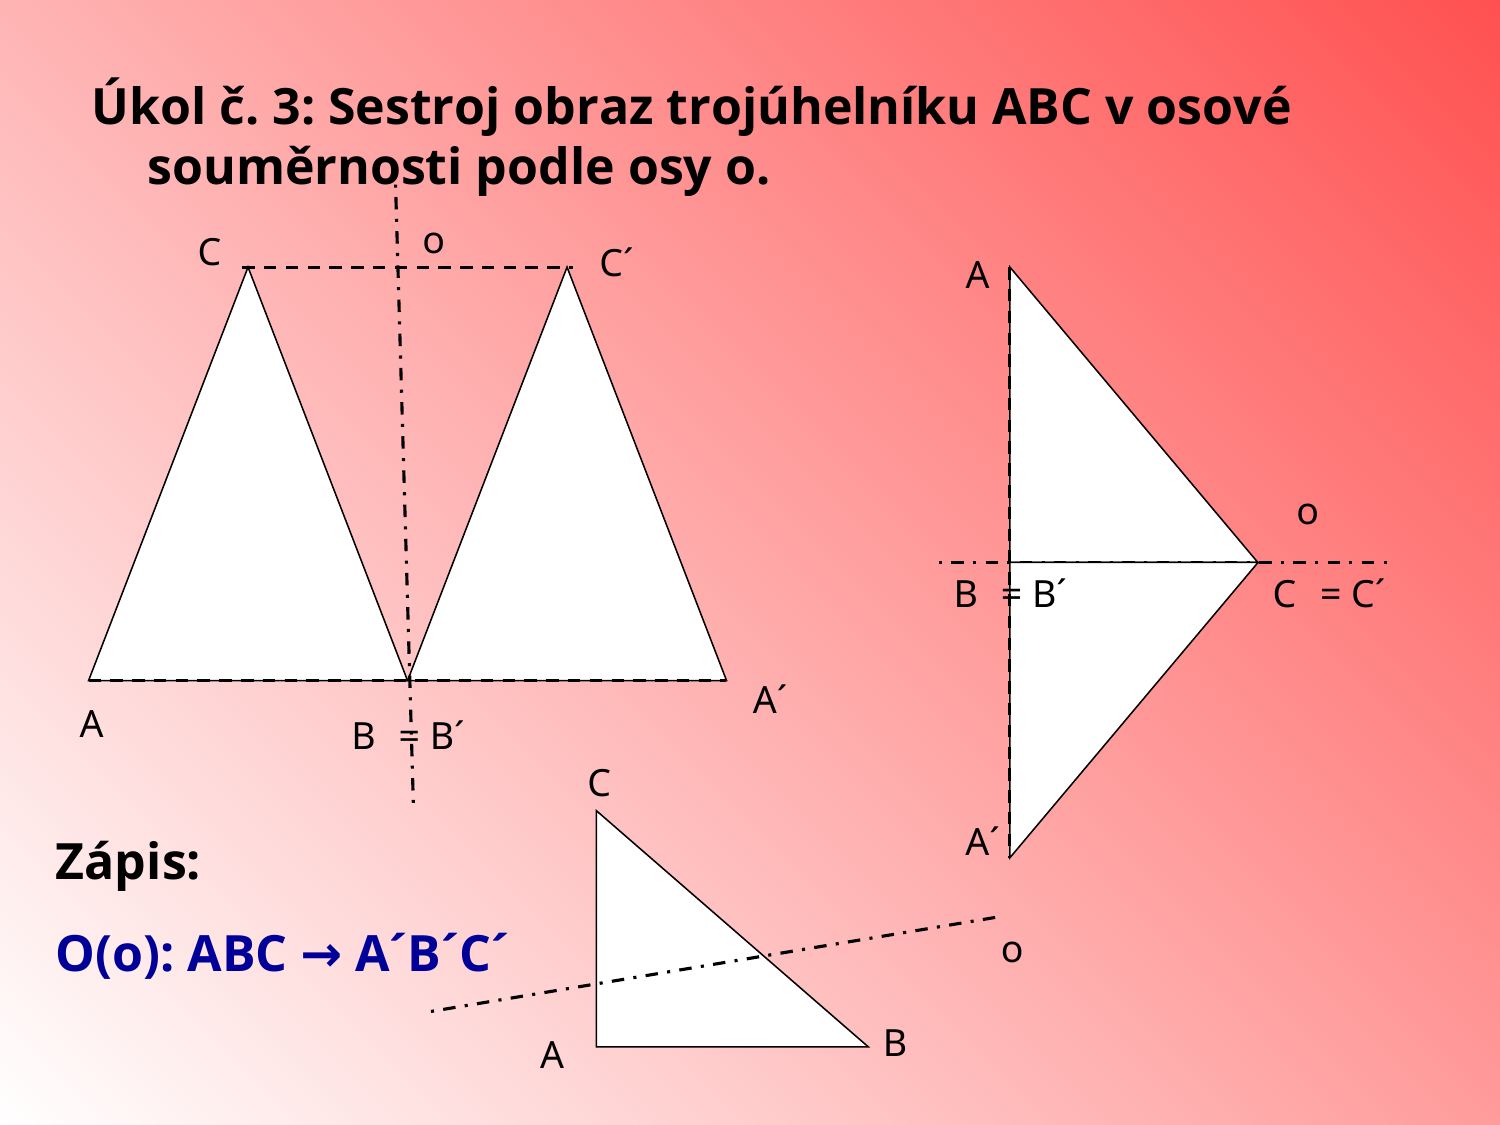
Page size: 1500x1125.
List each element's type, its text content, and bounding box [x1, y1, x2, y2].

text_box = C´ [1305, 562, 1412, 623]
text_box o [407, 207, 467, 269]
text_box A [973, 266, 981, 277]
text_box Zápis: O(o): ABC → A´B´C´ [41, 822, 562, 990]
text_box C [572, 751, 633, 812]
text_box A [525, 1023, 585, 1084]
list Úkol č. 3: Sestroj obraz trojúhelníku ABC v osové souměrnosti podle osy o. [76, 66, 1427, 1010]
text_box B [336, 704, 372, 765]
text_box A´ [950, 810, 1046, 872]
text_box C [183, 219, 243, 281]
text_box = B´ [383, 704, 514, 765]
text_box B [358, 736, 370, 746]
text_box [409, 267, 727, 681]
text_box C´ [584, 231, 680, 293]
text_box B [868, 1011, 928, 1072]
text_box A [64, 692, 148, 753]
text_box B [939, 562, 986, 623]
text_box [1009, 268, 1258, 815]
text_box A [950, 243, 987, 304]
text_box = B´ [986, 562, 1129, 623]
text_box C [1257, 562, 1305, 623]
text_box B [358, 725, 369, 734]
text_box [89, 267, 408, 681]
text_box o [986, 916, 1046, 978]
text_box [596, 812, 868, 1047]
text_box o [1281, 479, 1341, 541]
text_box A´ [738, 668, 810, 730]
